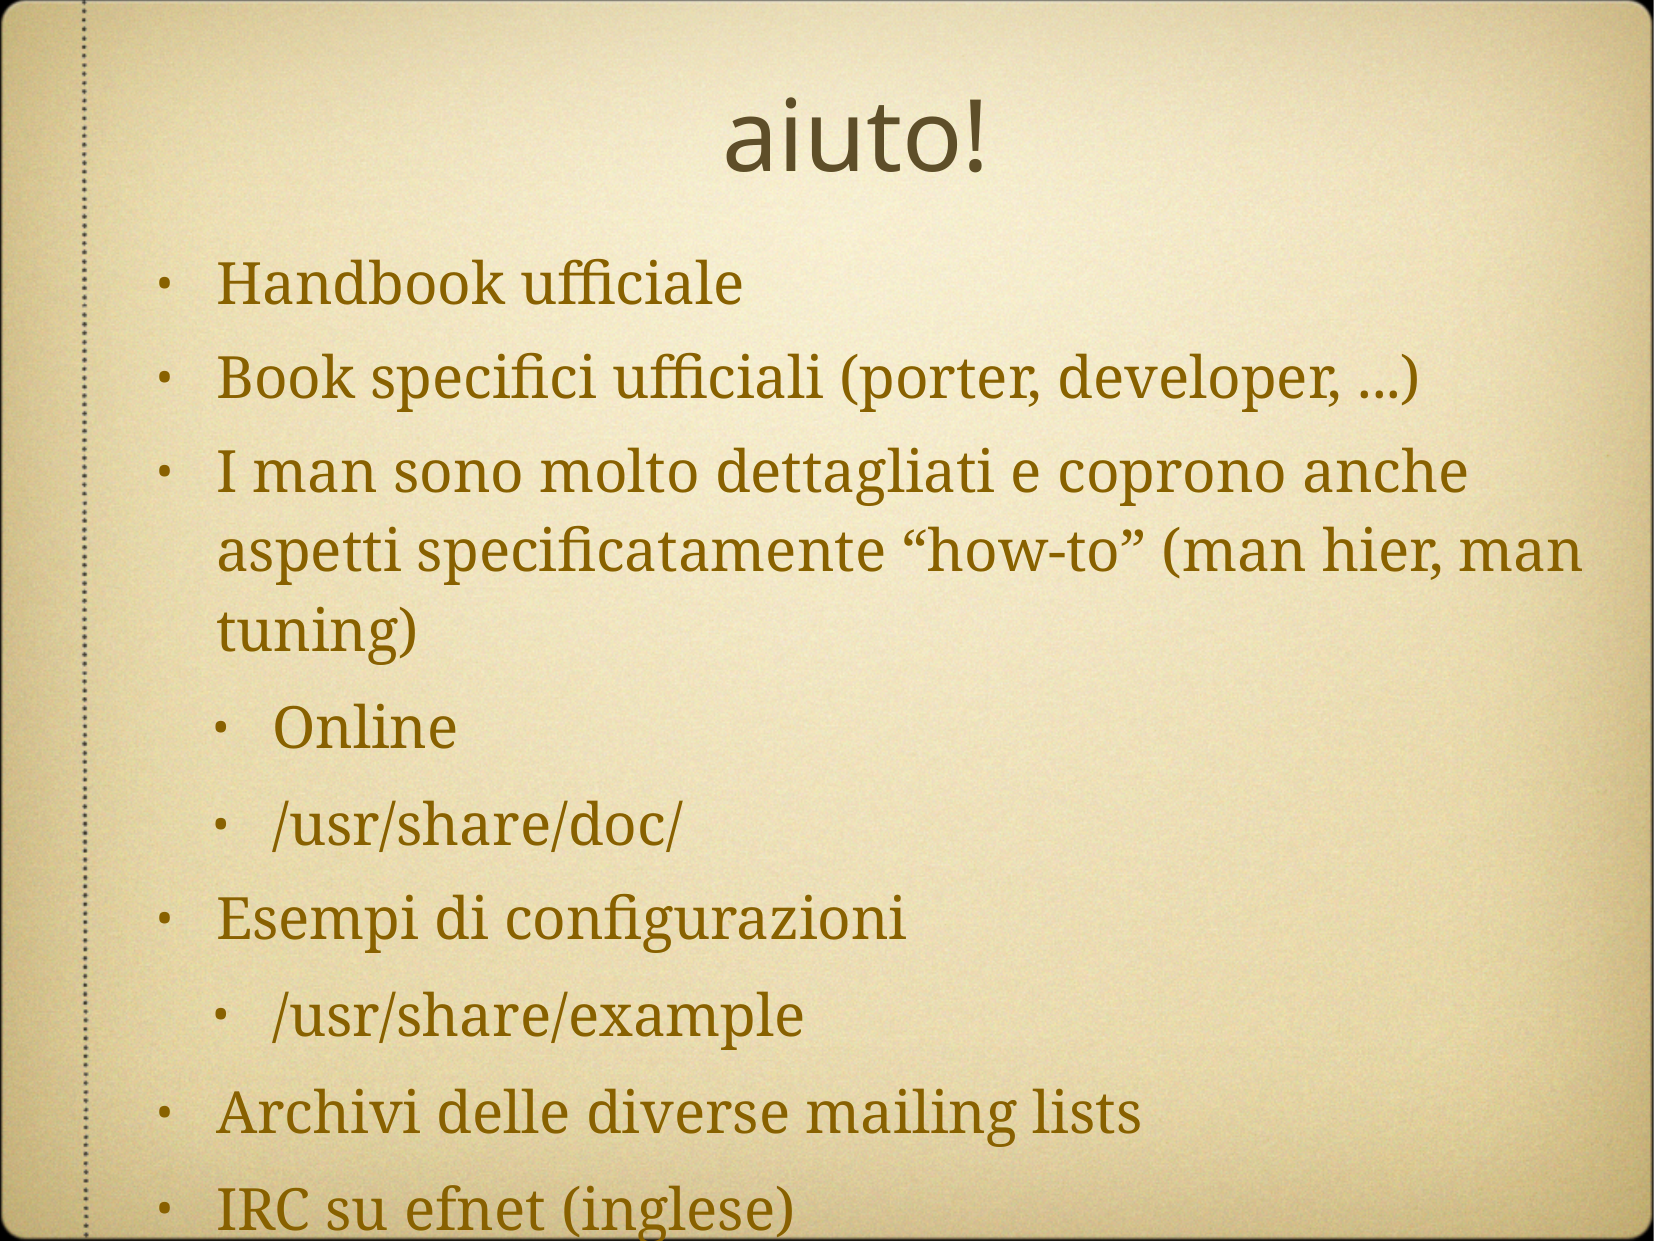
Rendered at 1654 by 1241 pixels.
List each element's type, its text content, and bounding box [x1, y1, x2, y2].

title aiuto! [118, 0, 1595, 265]
picture [643, 1230, 661, 1241]
list Handbook ufficiale Book specifici ufficiali (porter, developer, ...) I man sono molto dettagliati e coprono anche aspetti specificatamente “how-to” (man hier, man tuning) Online /usr/share/doc/ Esempi di configurazioni /usr/share/example Archivi delle diverse mailing lists IRC su efnet (inglese) GUFI italia [121, 242, 1612, 1180]
picture [0, 0, 1654, 1241]
picture [646, 1201, 657, 1216]
